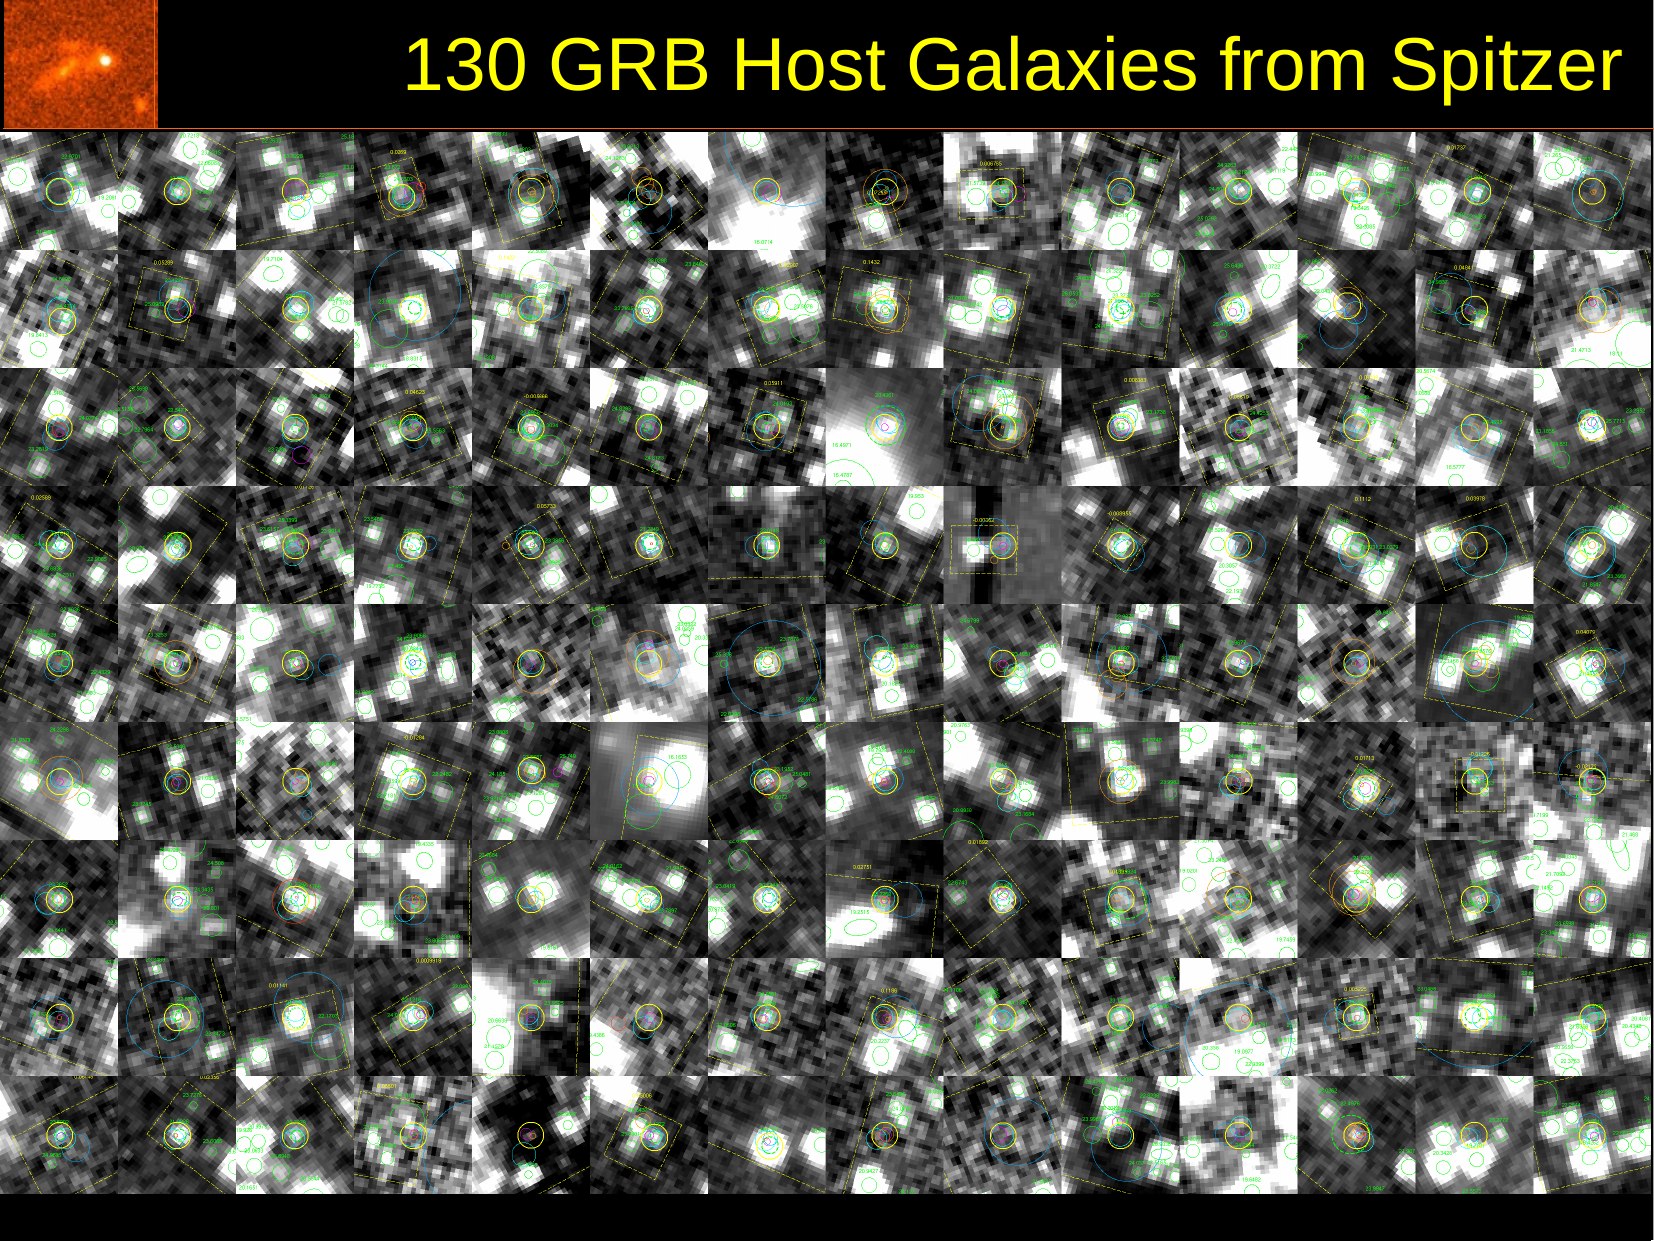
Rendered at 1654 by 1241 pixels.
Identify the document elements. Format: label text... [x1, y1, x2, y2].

title 130 GRB Host Galaxies from Spitzer [187, 21, 1624, 108]
picture [4, 0, 154, 128]
picture [0, 132, 1651, 1194]
text_box [0, 1194, 1651, 1241]
